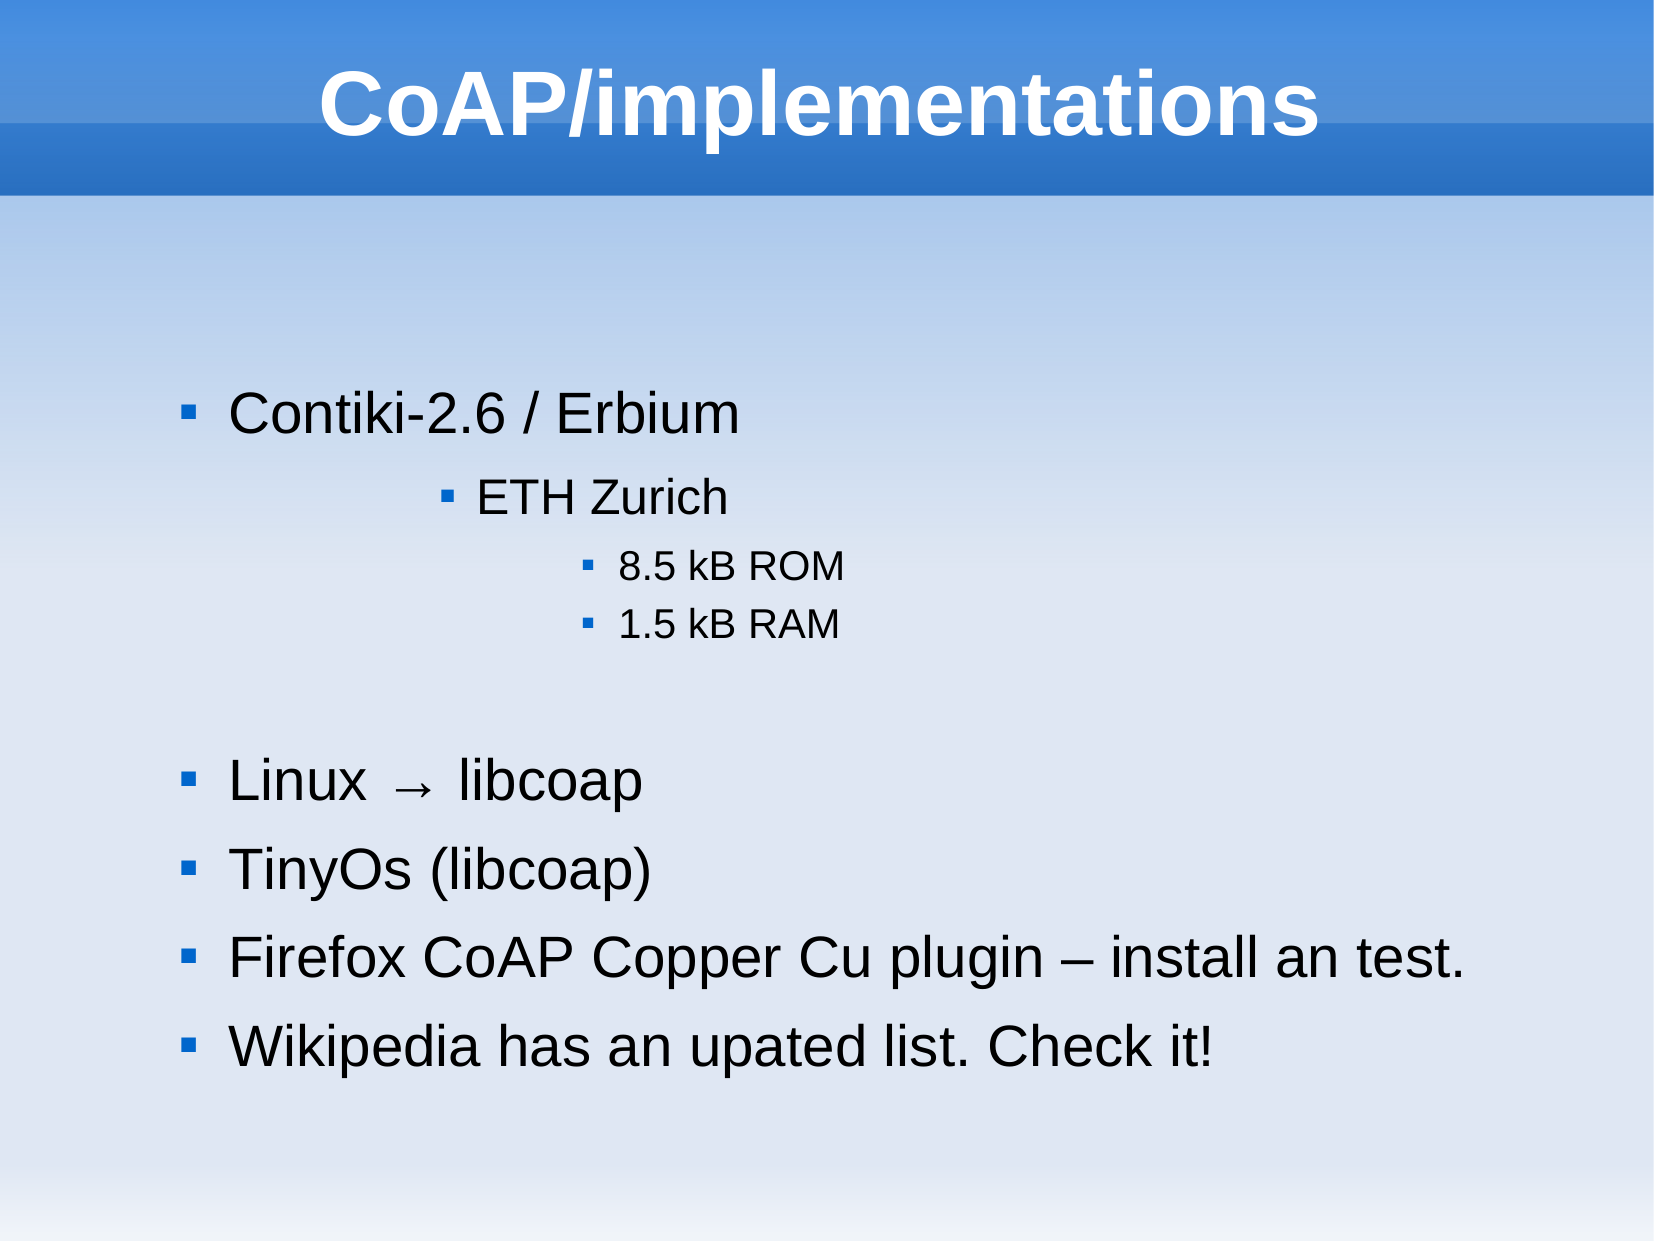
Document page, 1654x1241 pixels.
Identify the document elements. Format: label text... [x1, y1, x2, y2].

title CoAP/implementations [76, 0, 1565, 208]
list Contiki-2.6 / Erbium ETH Zurich 8.5 kB ROM 1.5 kB RAM Linux → libcoap TinyOs (libcoap) Firefox CoAP Copper Cu plugin – install an test. Wikipedia has an upated list. Check it! [86, 187, 1576, 1168]
picture [0, 0, 1654, 1241]
